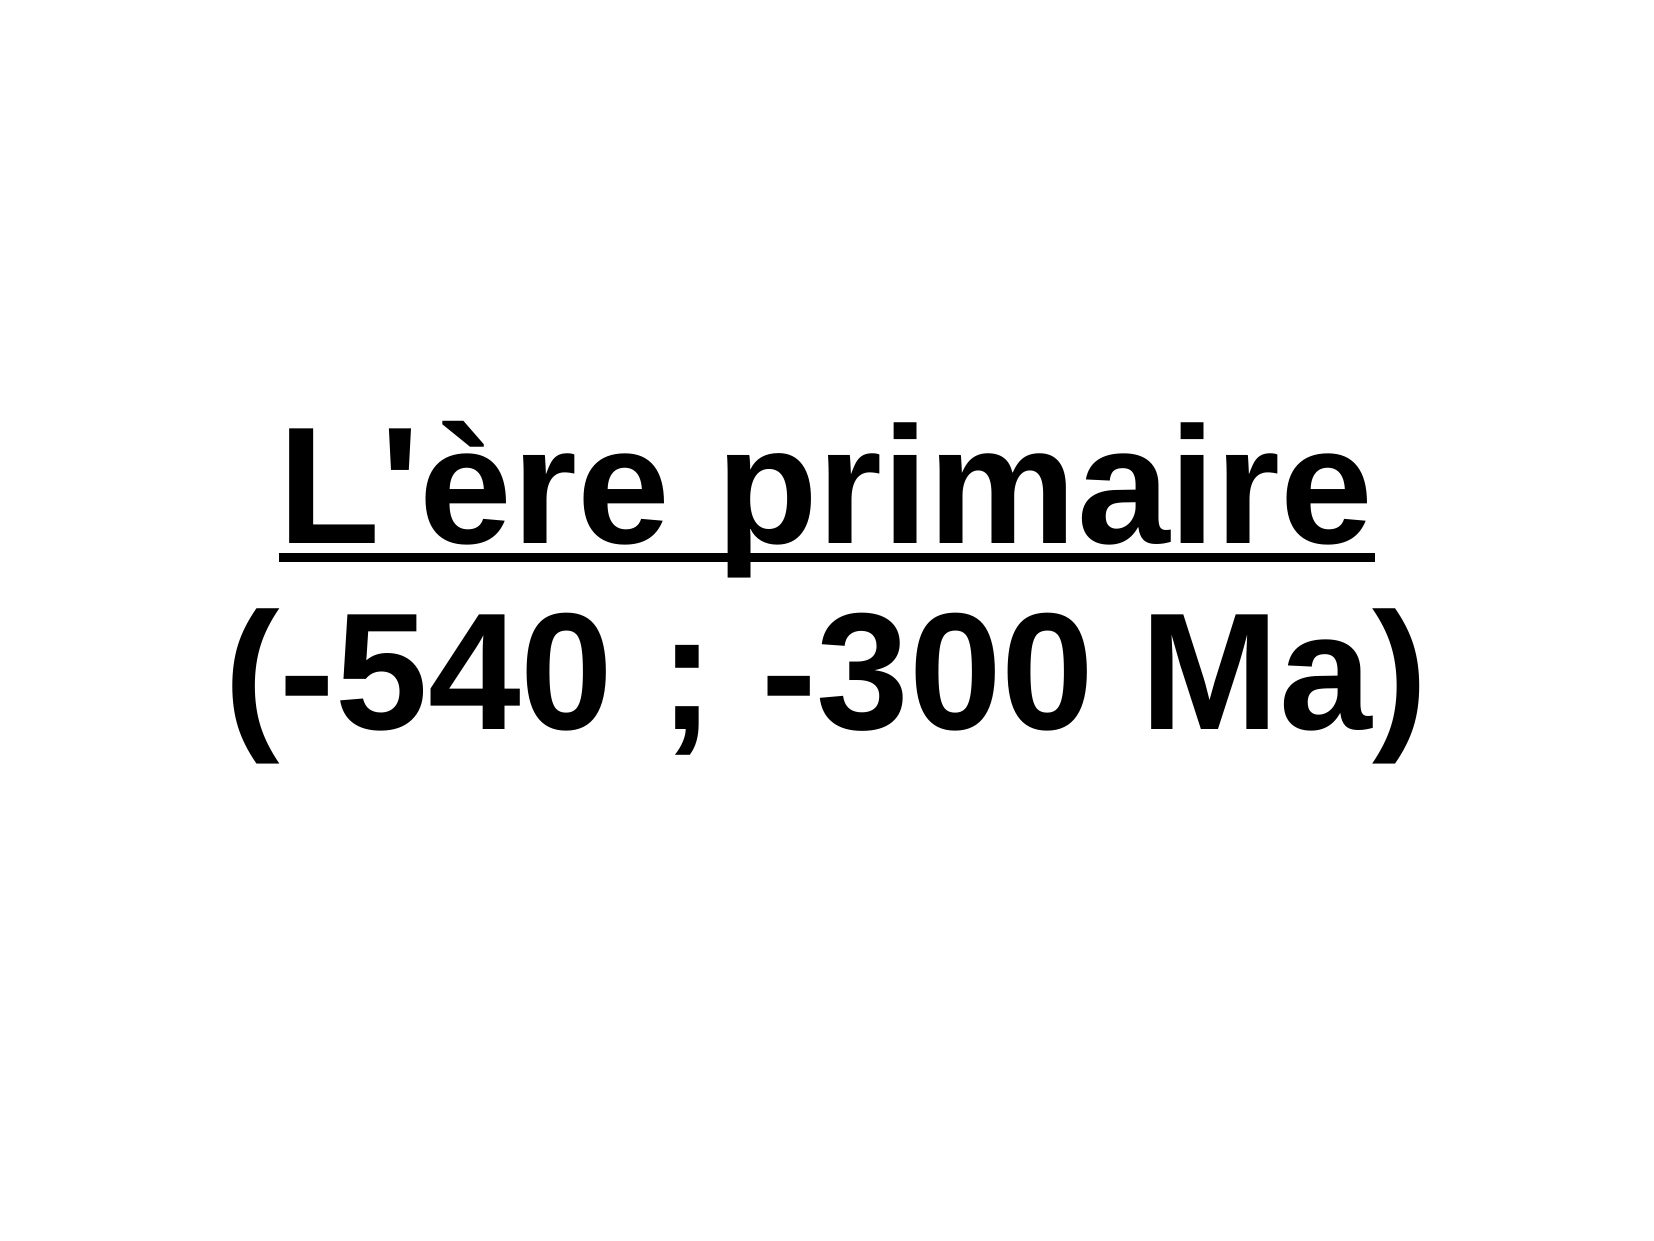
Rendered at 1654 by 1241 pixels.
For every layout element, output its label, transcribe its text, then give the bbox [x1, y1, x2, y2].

subtitle L'ère primaire (-540 ; -300 Ma) [82, 49, 1571, 1109]
